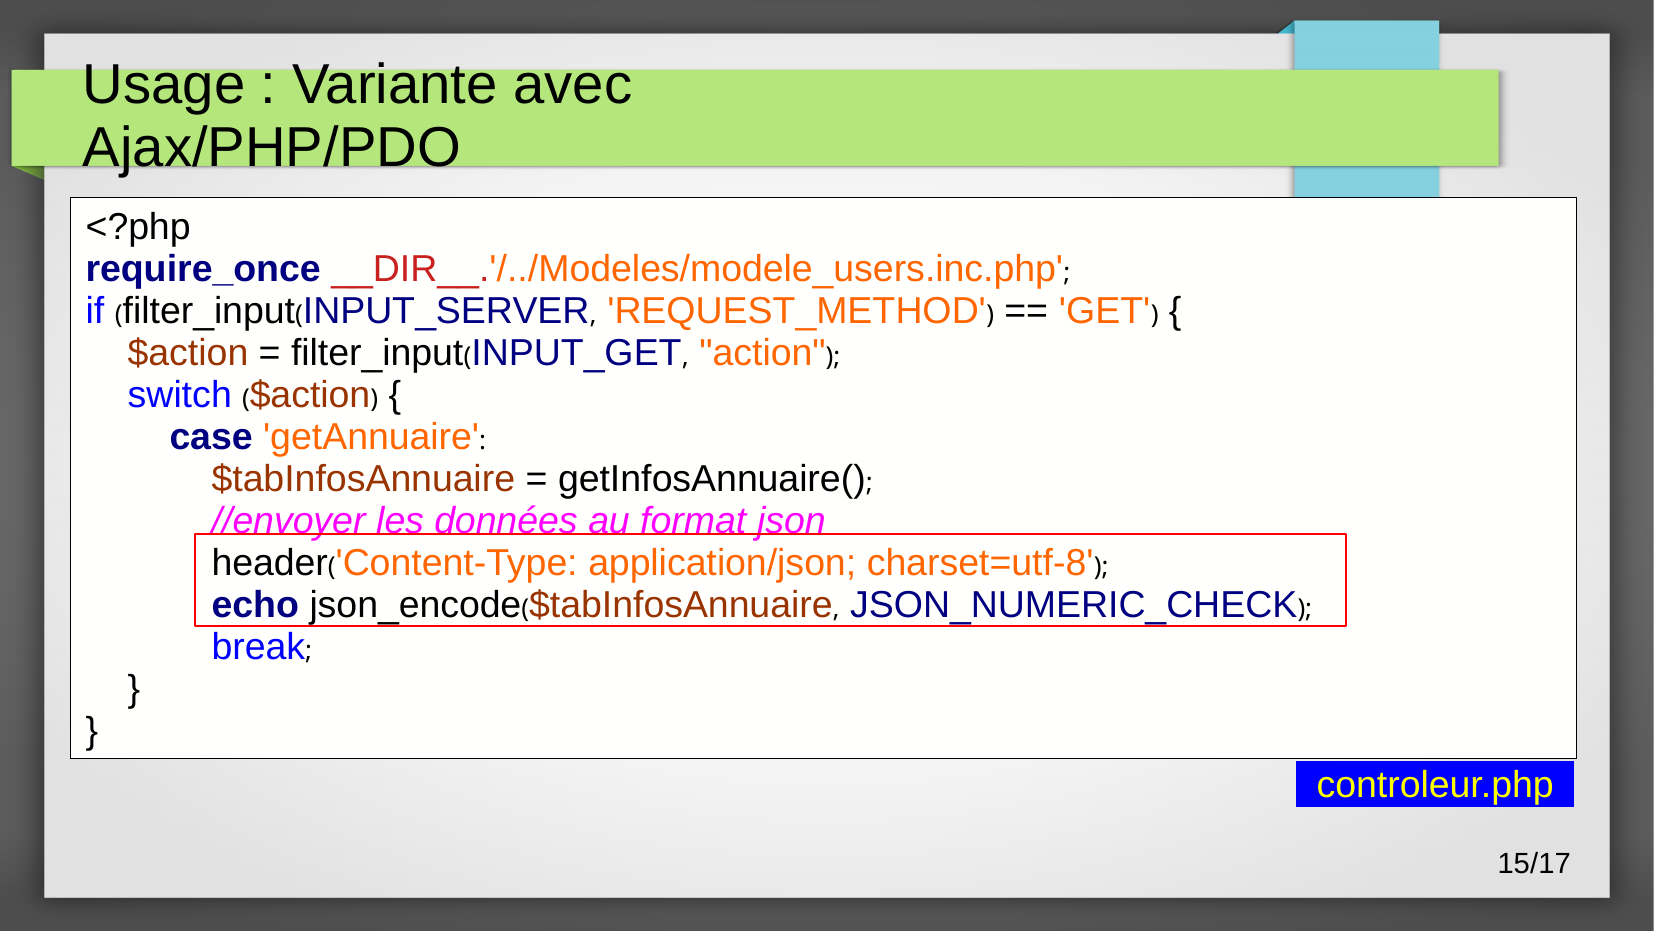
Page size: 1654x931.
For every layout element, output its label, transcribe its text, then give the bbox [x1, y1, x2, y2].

text_box <?php require_once __DIR__.'/../Modeles/modele_users.inc.php'; if (filter_input(INPUT_SERVER, 'REQUEST_METHOD') == 'GET') { $action = filter_input(INPUT_GET, "action"); switch ($action) { case 'getAnnuaire': $tabInfosAnnuaire = getInfosAnnuaire(); //envoyer les données au format json header('Content-Type: application/json; charset=utf-8'); echo json_encode($tabInfosAnnuaire, JSON_NUMERIC_CHECK); break; } } [70, 197, 1577, 759]
picture [0, 0, 1654, 931]
text_box controleur.php [1296, 761, 1574, 807]
title Usage : Variante avec Ajax/PHP/PDO [82, 52, 1264, 179]
